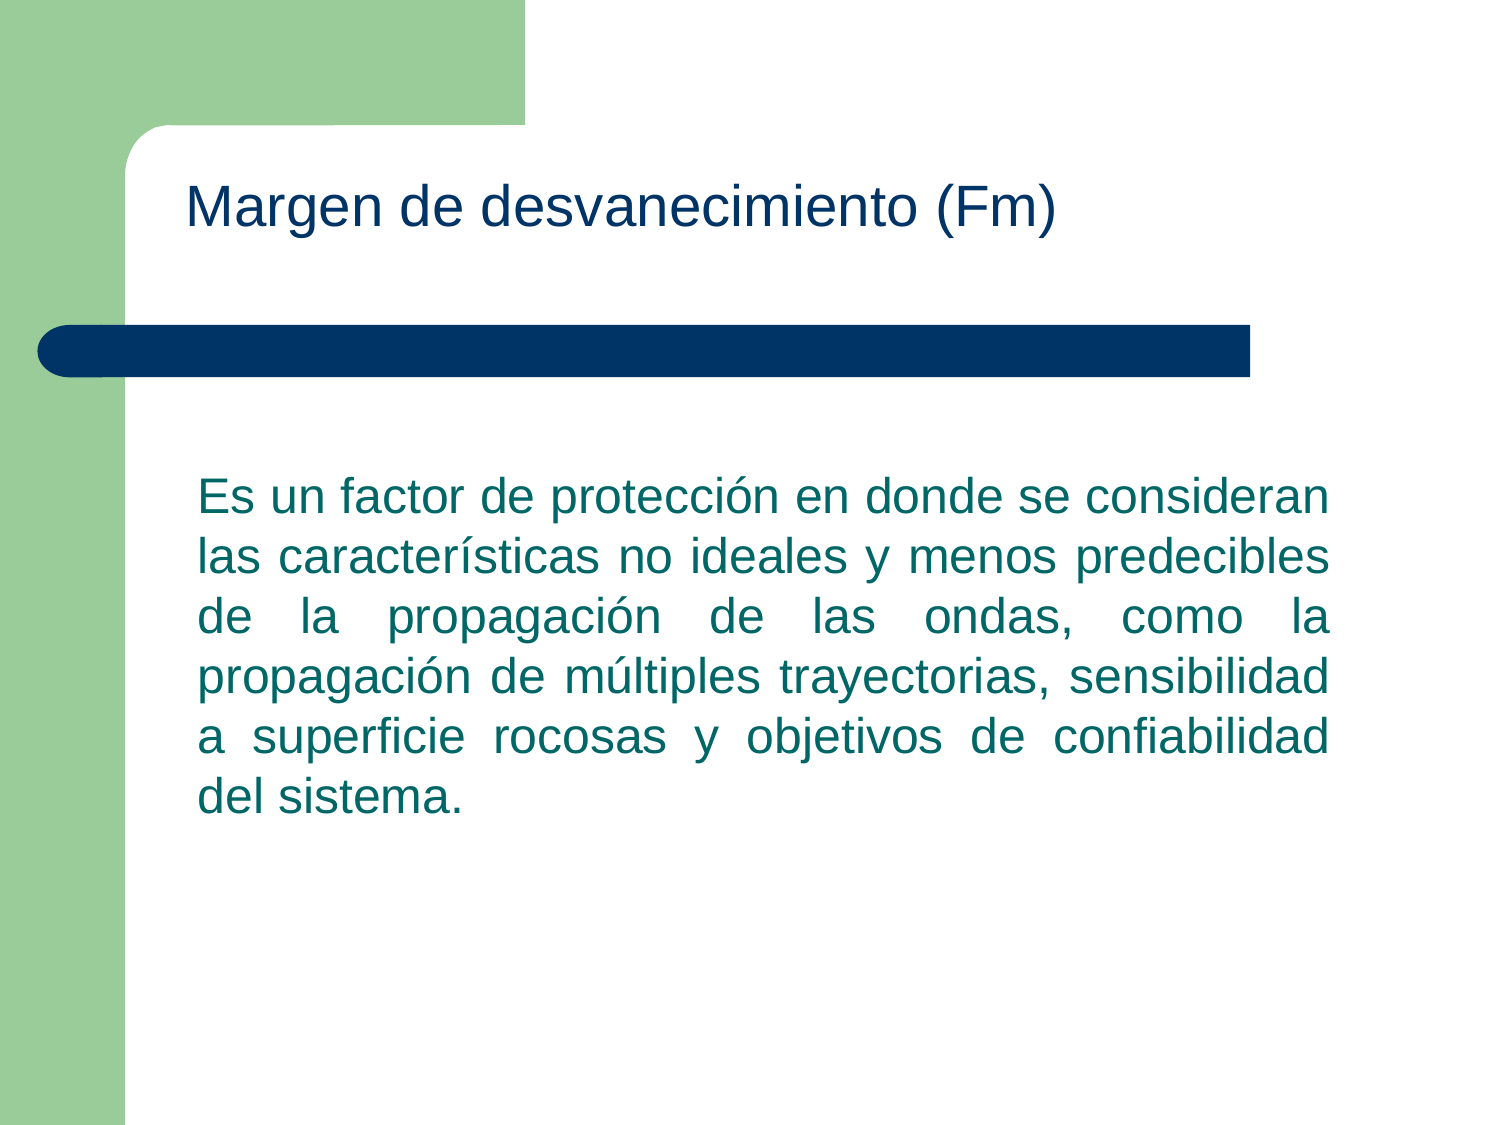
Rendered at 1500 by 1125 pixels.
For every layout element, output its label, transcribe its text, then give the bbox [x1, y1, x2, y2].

text_box Es un factor de protección en donde se consideran las características no ideales y menos predecibles de la propagación de las ondas, como la propagación de múltiples trayectorias, sensibilidad a superficie rocosas y objetivos de confiabilidad del sistema. [183, 456, 1346, 969]
text_box Margen de desvanecimiento (Fm) [171, 160, 1109, 247]
